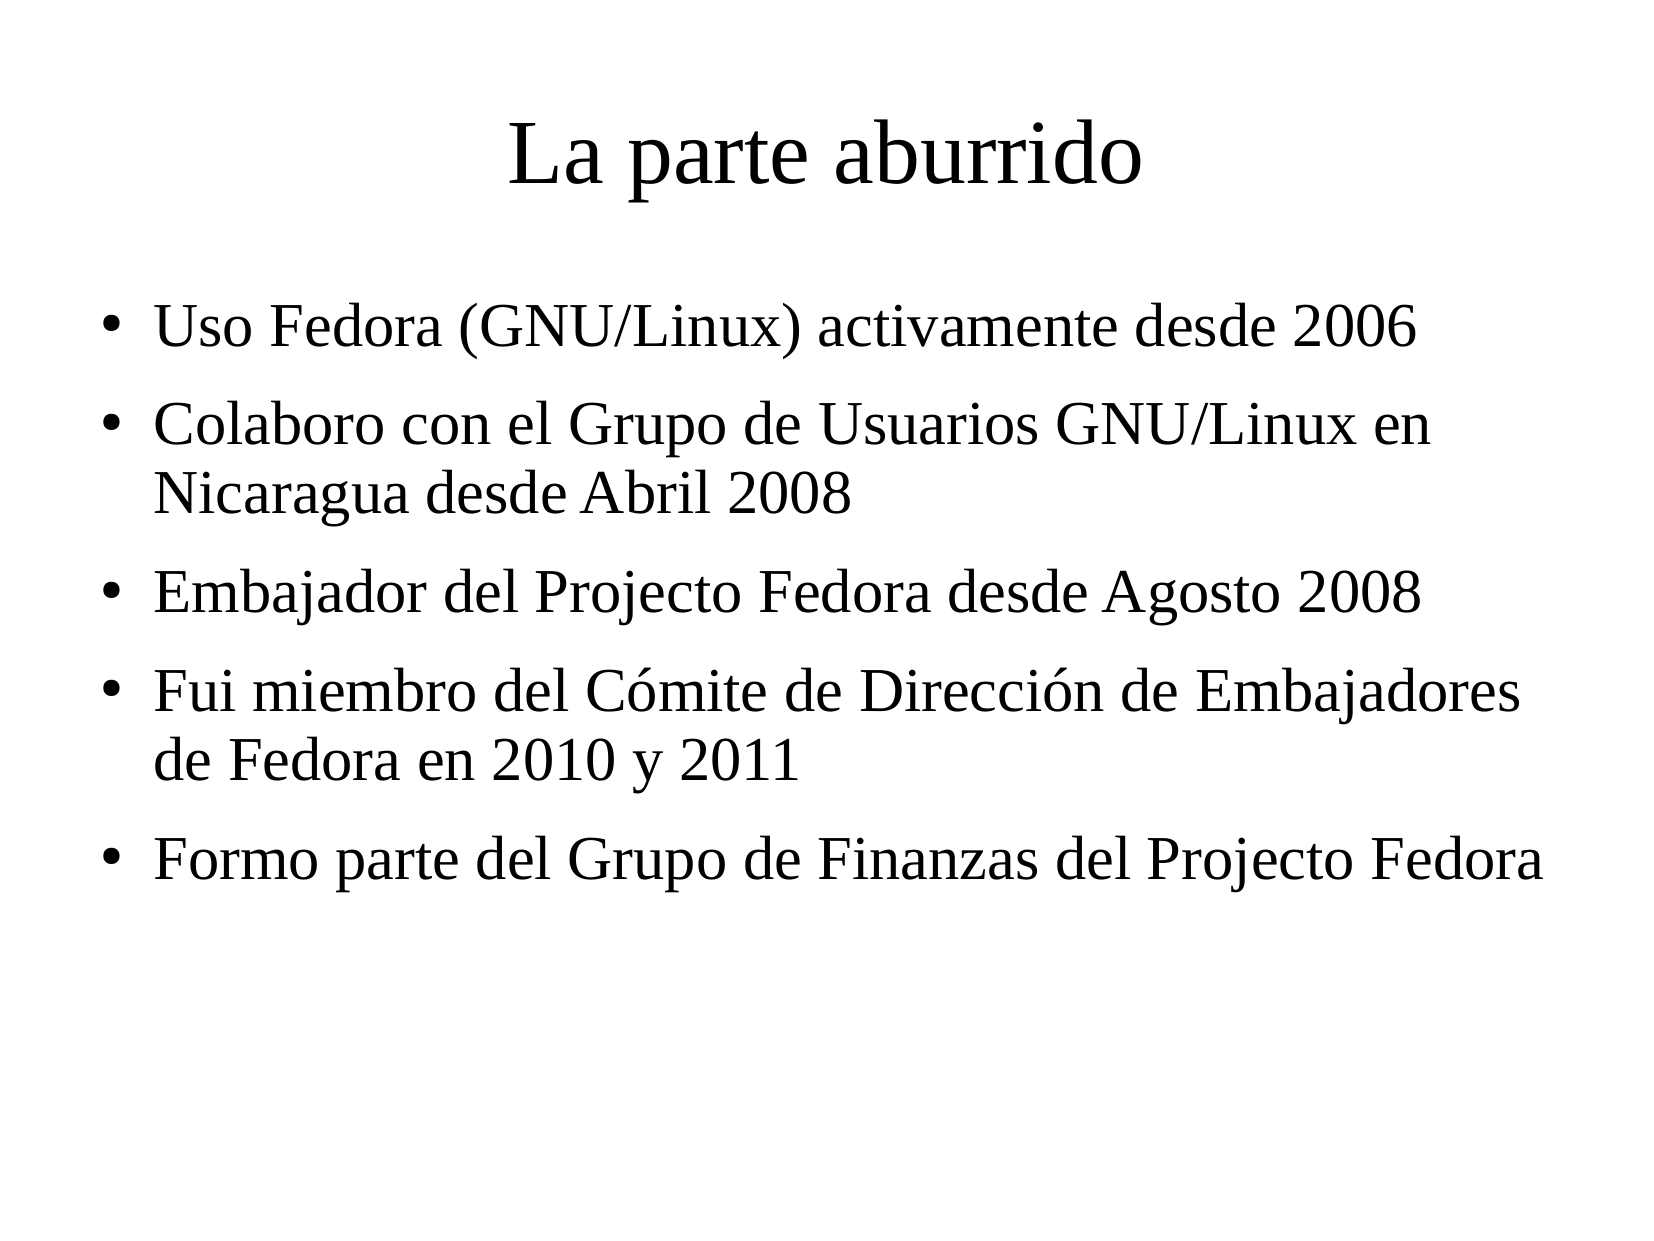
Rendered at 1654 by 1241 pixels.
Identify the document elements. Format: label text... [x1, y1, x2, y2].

title La parte aburrido [82, 49, 1571, 257]
list Uso Fedora (GNU/Linux) activamente desde 2006 Colaboro con el Grupo de Usuarios GNU/Linux en Nicaragua desde Abril 2008 Embajador del Projecto Fedora desde Agosto 2008 Fui miembro del Cómite de Dirección de Embajadores de Fedora en 2010 y 2011 Formo parte del Grupo de Finanzas del Projecto Fedora [82, 290, 1571, 1109]
